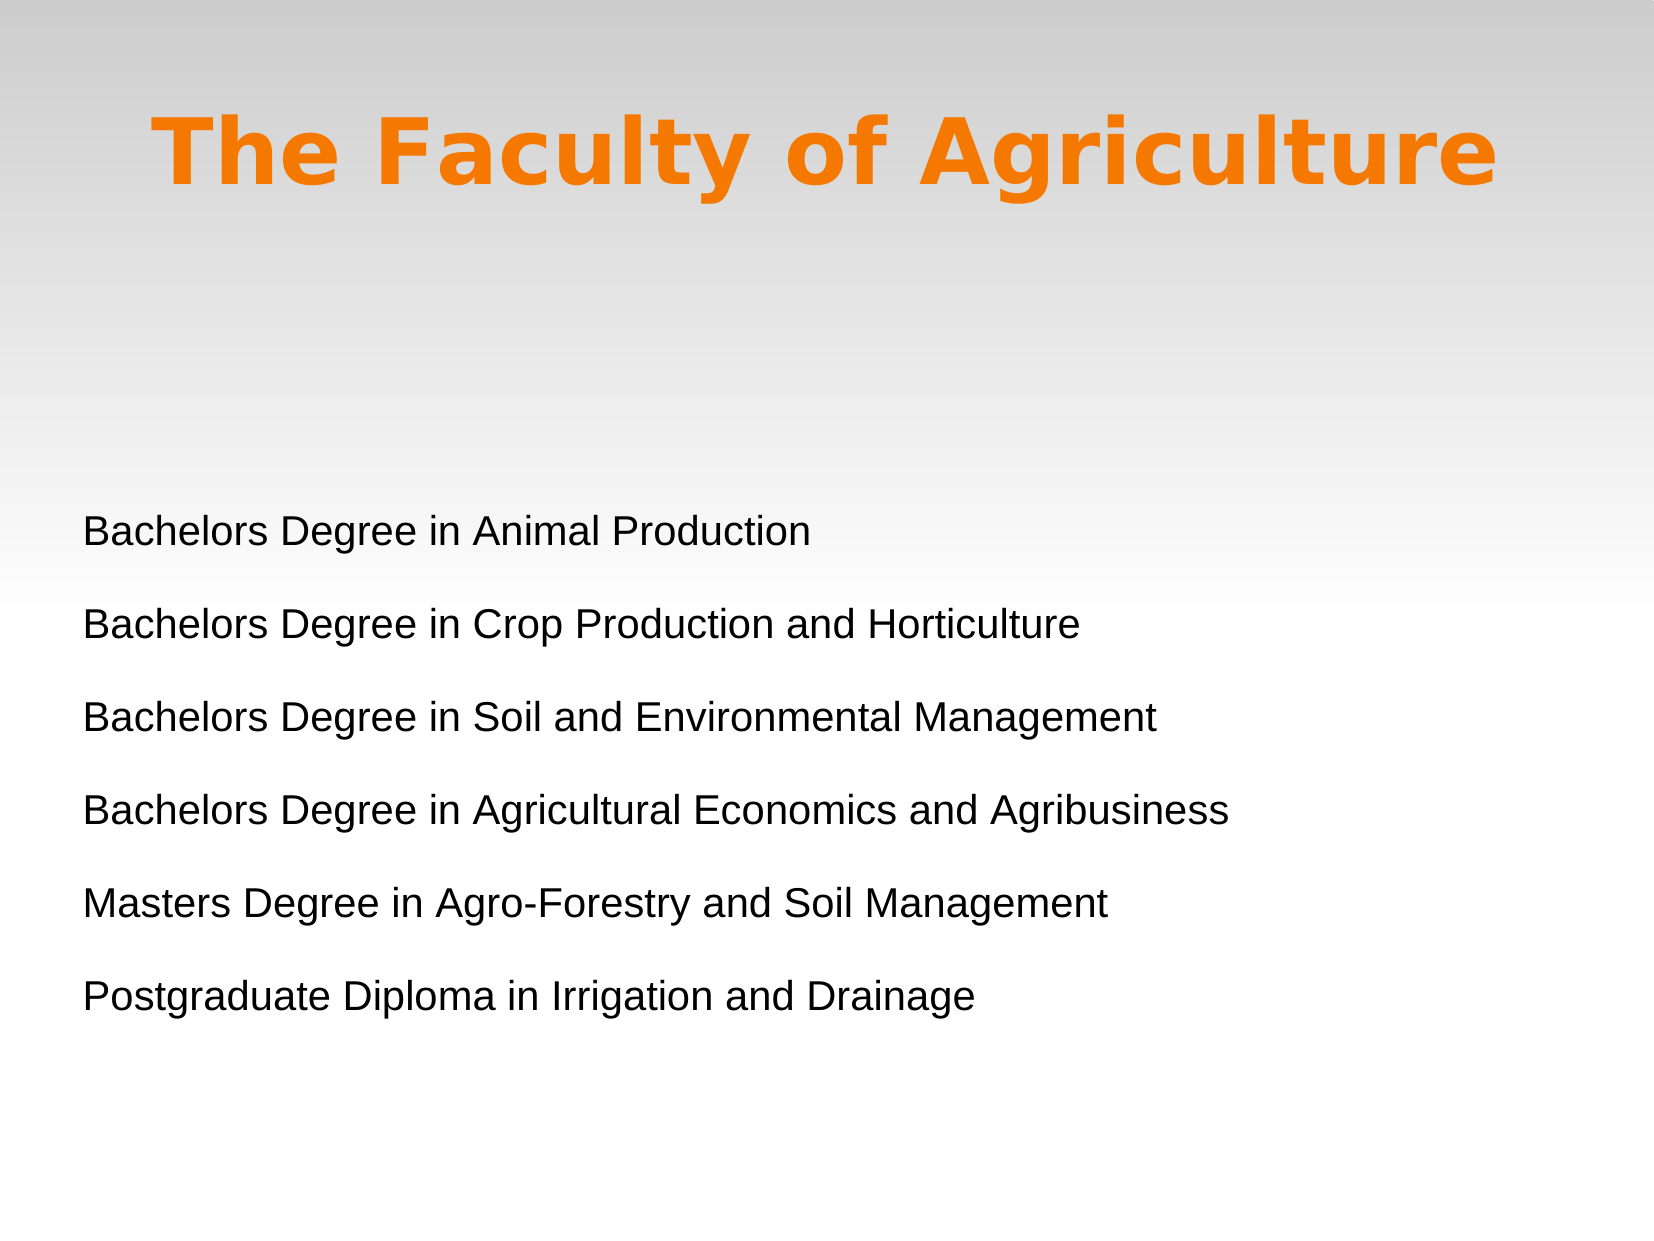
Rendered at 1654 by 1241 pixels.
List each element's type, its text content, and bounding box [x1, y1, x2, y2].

subtitle Bachelors Degree in Animal Production Bachelors Degree in Crop Production and Horticulture Bachelors Degree in Soil and Environmental Management Bachelors Degree in Agricultural Economics and Agribusiness Masters Degree in Agro-Forestry and Soil Management Postgraduate Diploma in Irrigation and Drainage [82, 361, 1571, 1166]
title The Faculty of Agriculture [82, 56, 1571, 250]
